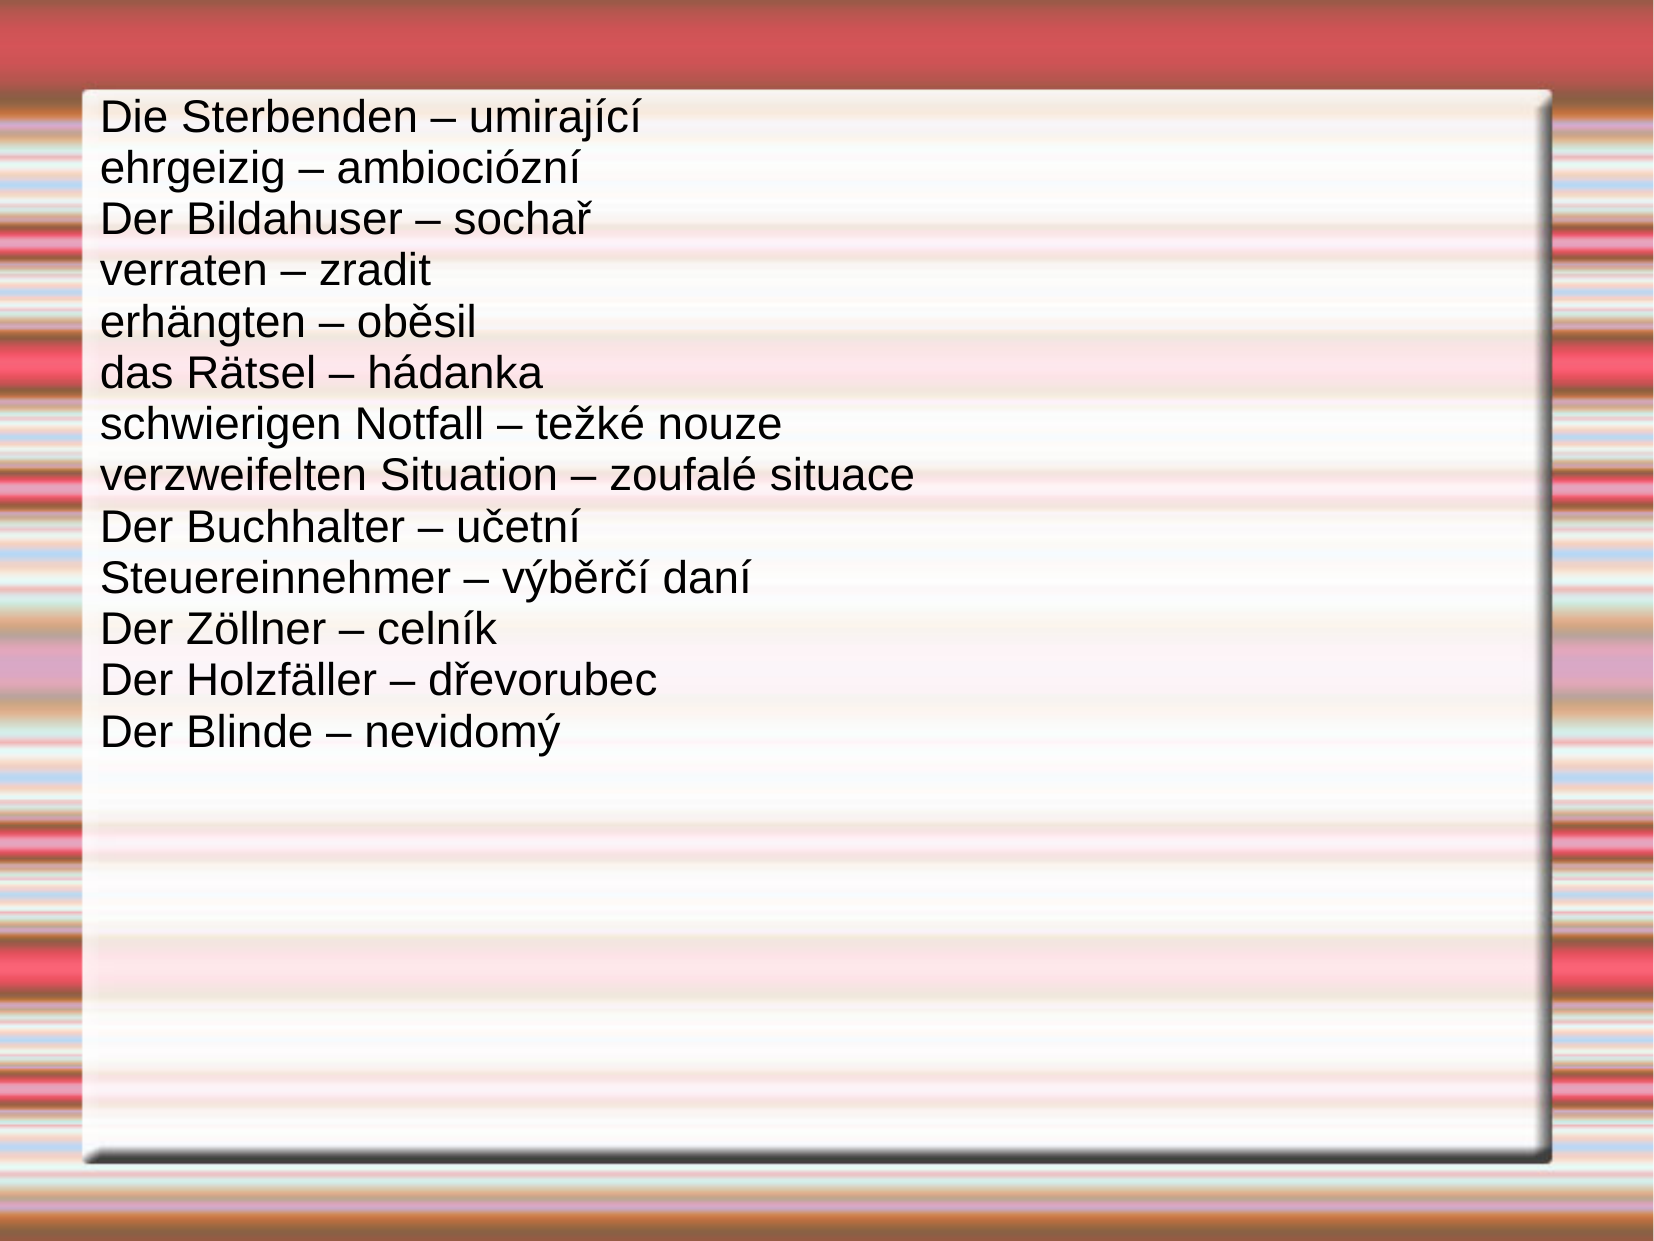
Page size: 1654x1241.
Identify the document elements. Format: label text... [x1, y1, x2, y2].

picture [0, 0, 1654, 1241]
subtitle Die Sterbenden – umirající ehrgeizig – ambiociózní Der Bildahuser – sochař verraten – zradit erhängten – oběsil das Rätsel – hádanka schwierigen Notfall – težké nouze verzweifelten Situation – zoufalé situace Der Buchhalter – učetní Steuereinnehmer – výběrčí daní Der Zöllner – celník Der Holzfäller – dřevorubec Der Blinde – nevidomý [99, 93, 1536, 1241]
